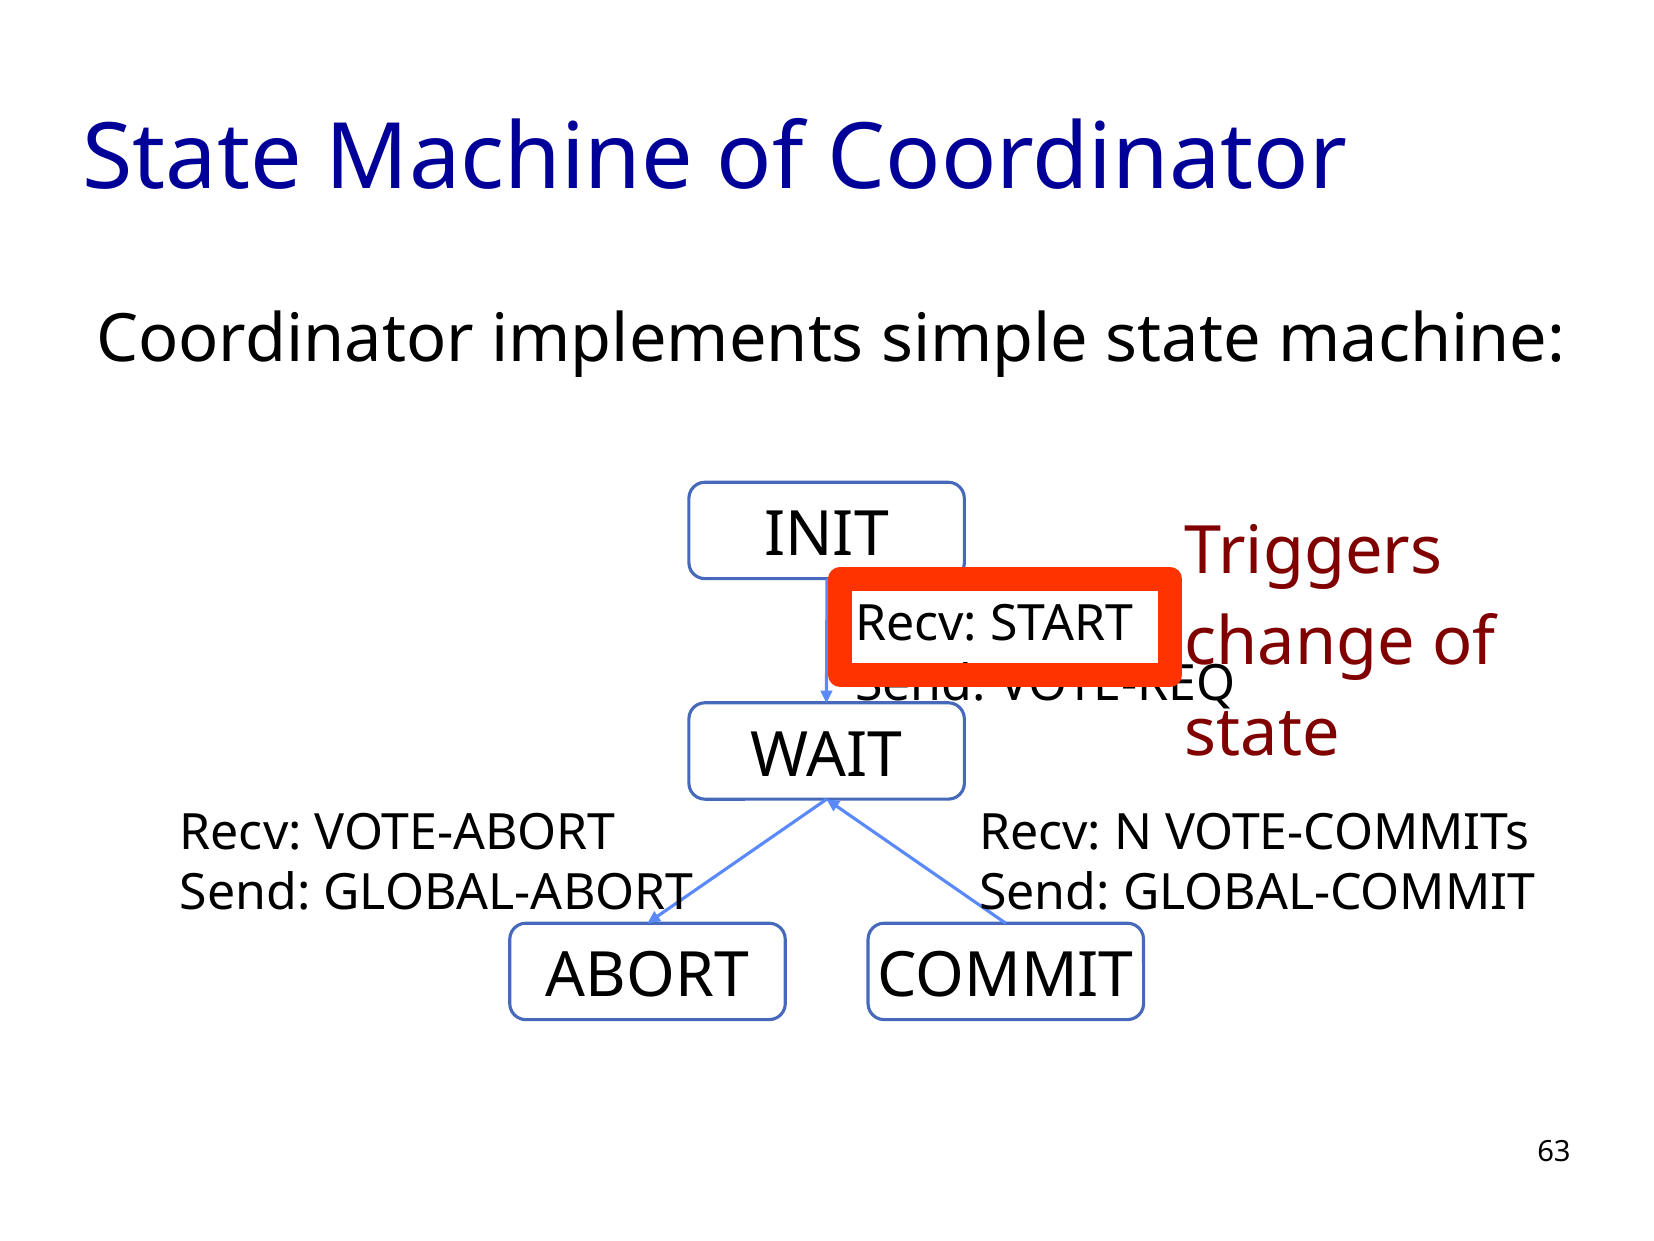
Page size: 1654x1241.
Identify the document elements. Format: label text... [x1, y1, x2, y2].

text_box COMMIT [868, 923, 1144, 1020]
text_box INIT [688, 482, 965, 579]
text_box Recv: START Send: VOTE-REQ [852, 591, 1158, 663]
title State Machine of Coordinator [82, 49, 1571, 257]
text_box ABORT [509, 928, 786, 1020]
text_box Triggers change of state [1170, 495, 1654, 676]
text_box Recv: START Send: VOTE-REQ [840, 676, 1440, 719]
list Coordinator implements simple state machine: [60, 290, 1571, 391]
text_box Recv: N VOTE-COMMITs Send: GLOBAL-COMMIT [964, 792, 1635, 928]
text_box WAIT [688, 702, 965, 800]
text_box Recv: VOTE-ABORT Send: GLOBAL-ABORT [164, 792, 813, 928]
